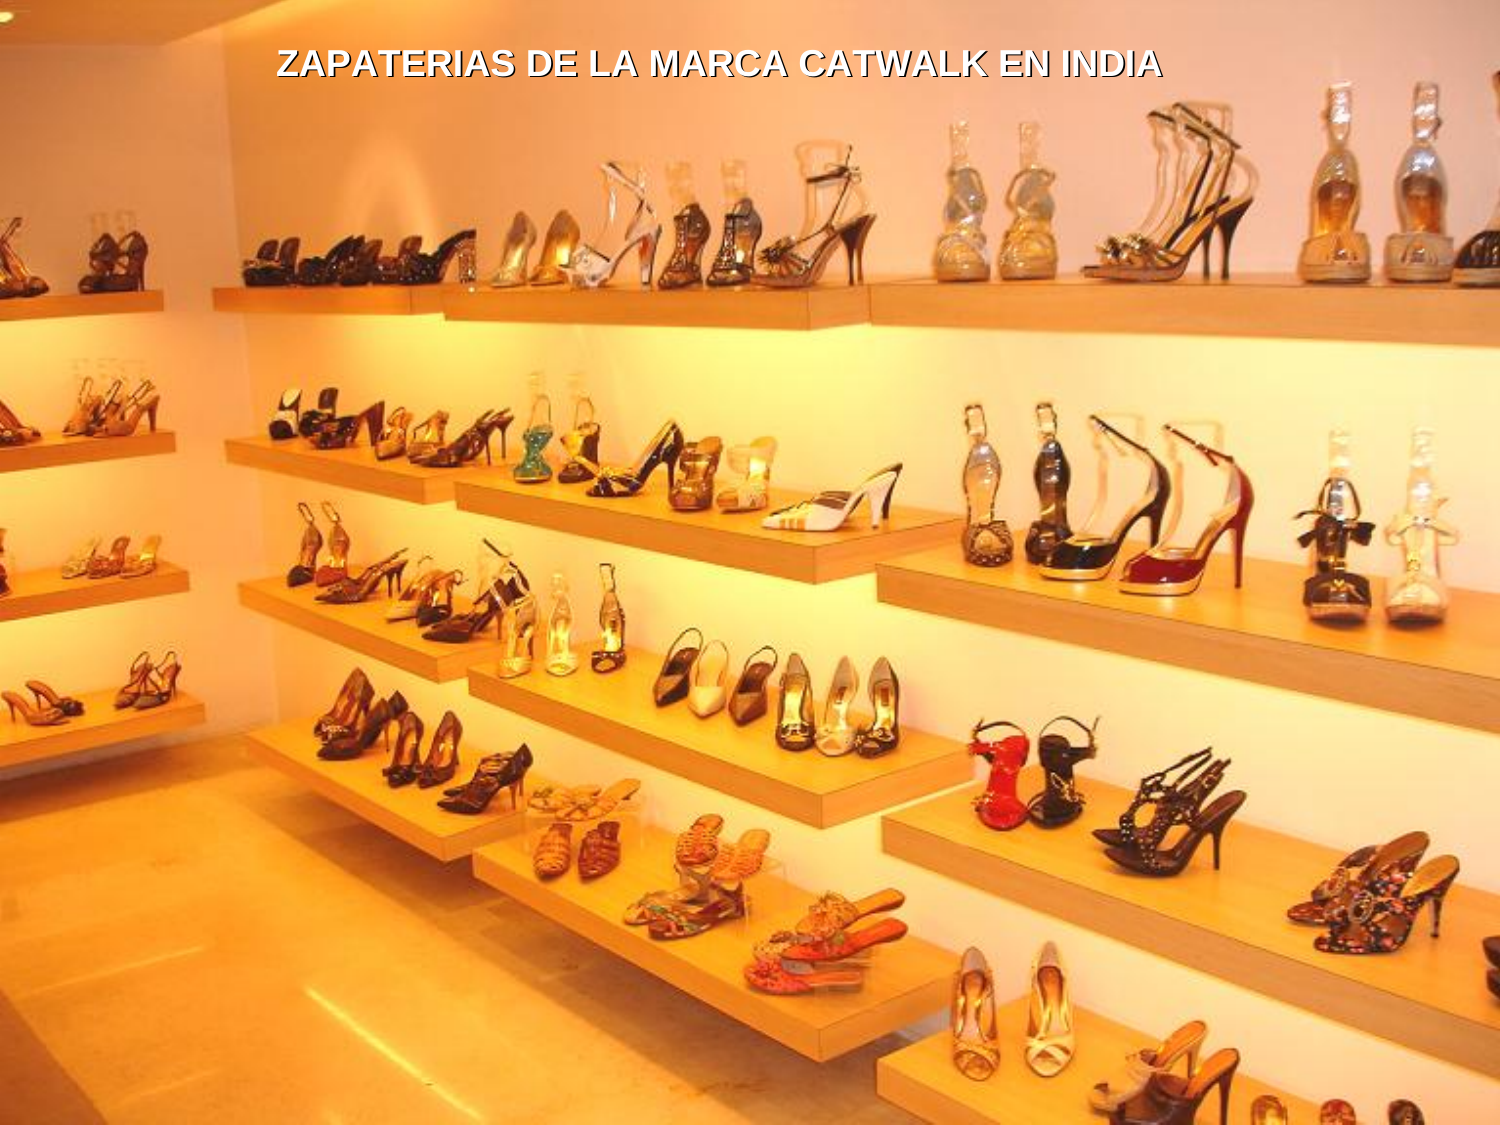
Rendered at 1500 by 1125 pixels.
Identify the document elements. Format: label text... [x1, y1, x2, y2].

text_box ZAPATERIAS DE LA MARCA CATWALK EN INDIA [117, 30, 1323, 92]
picture [0, 0, 1500, 1125]
